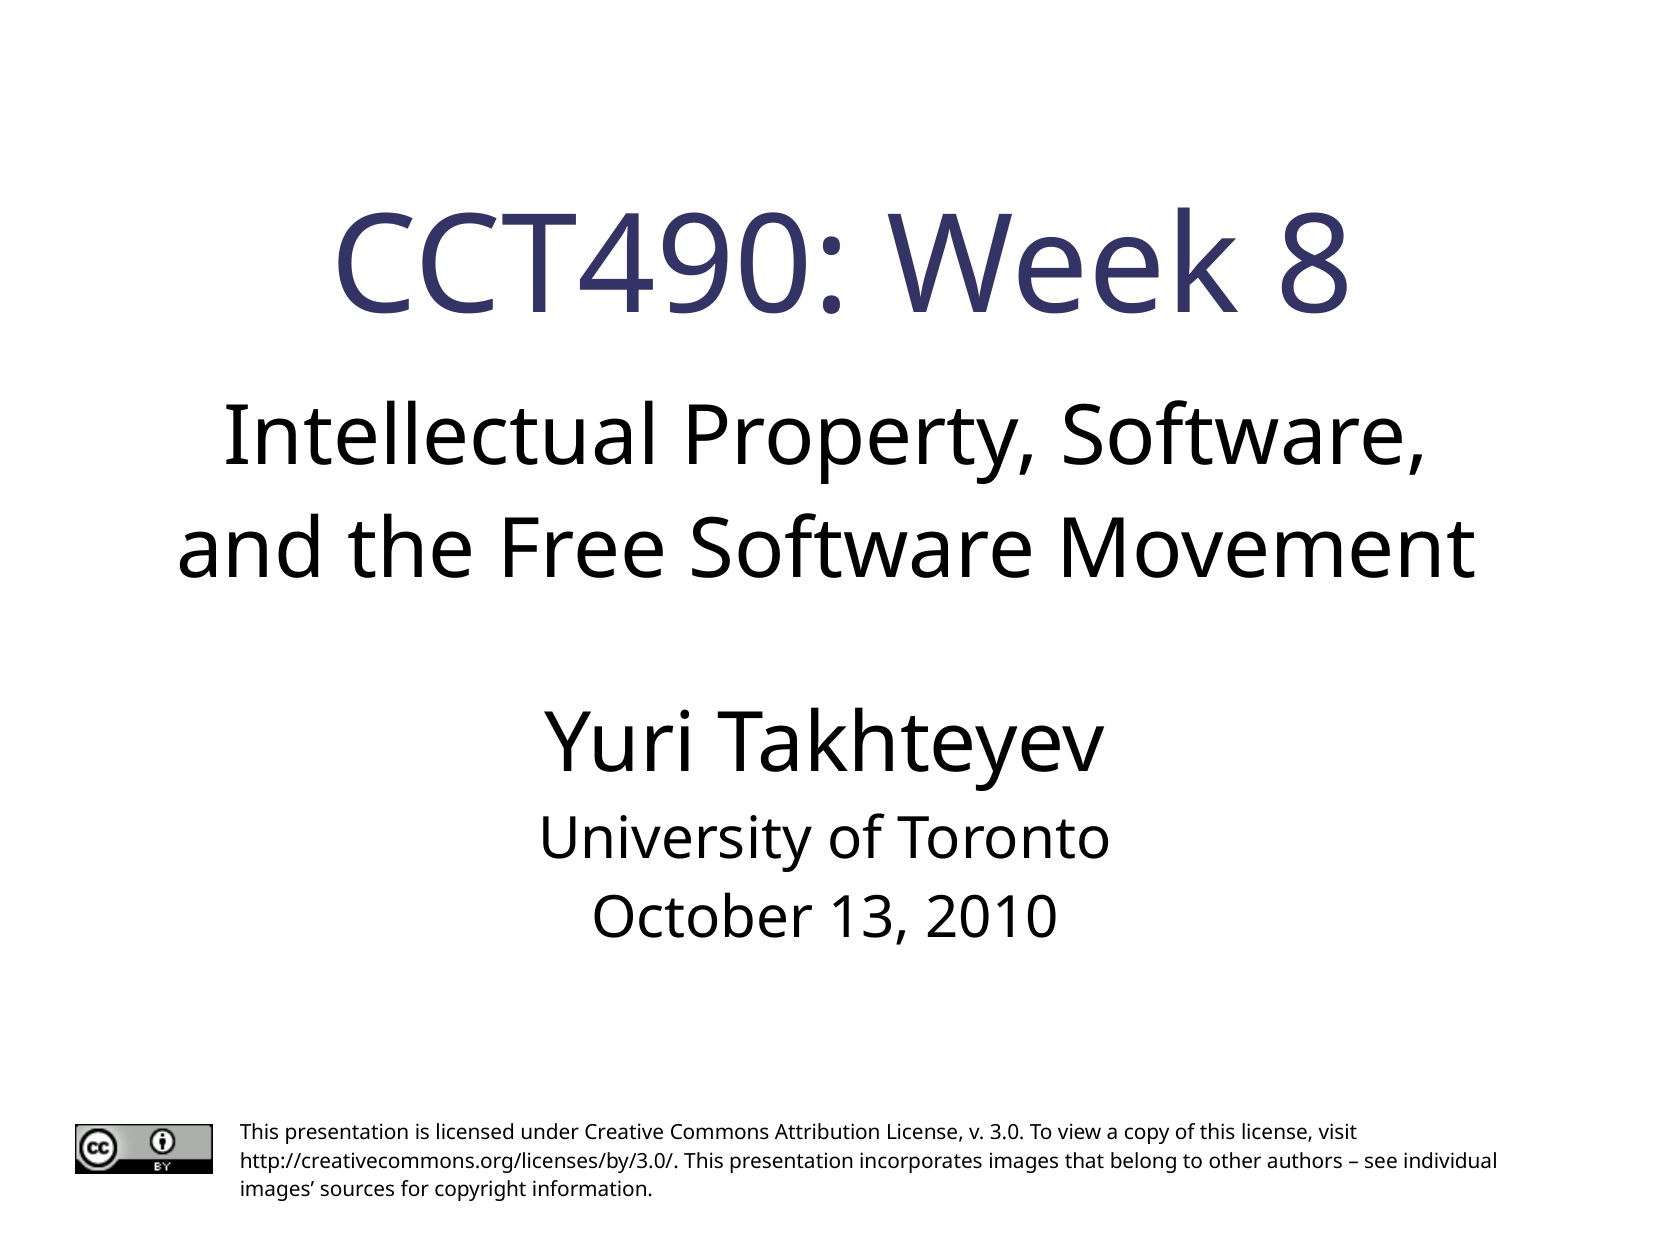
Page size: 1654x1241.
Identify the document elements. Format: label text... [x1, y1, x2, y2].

picture [75, 1124, 213, 1174]
title CCT490: Week 8 [34, 155, 1651, 363]
text_box This presentation is licensed under Creative Commons Attribution License, v. 3.0. To view a copy of this license, visit http://creativecommons.org/licenses/by/3.0/. This presentation incorporates images that belong to other authors – see individual images’ sources for copyright information. [225, 1110, 1576, 1201]
subtitle Intellectual Property, Software, and the Free Software Movement [0, 375, 1654, 603]
text_box Yuri Takhteyev University of Toronto October 13, 2010 [150, 675, 1501, 933]
